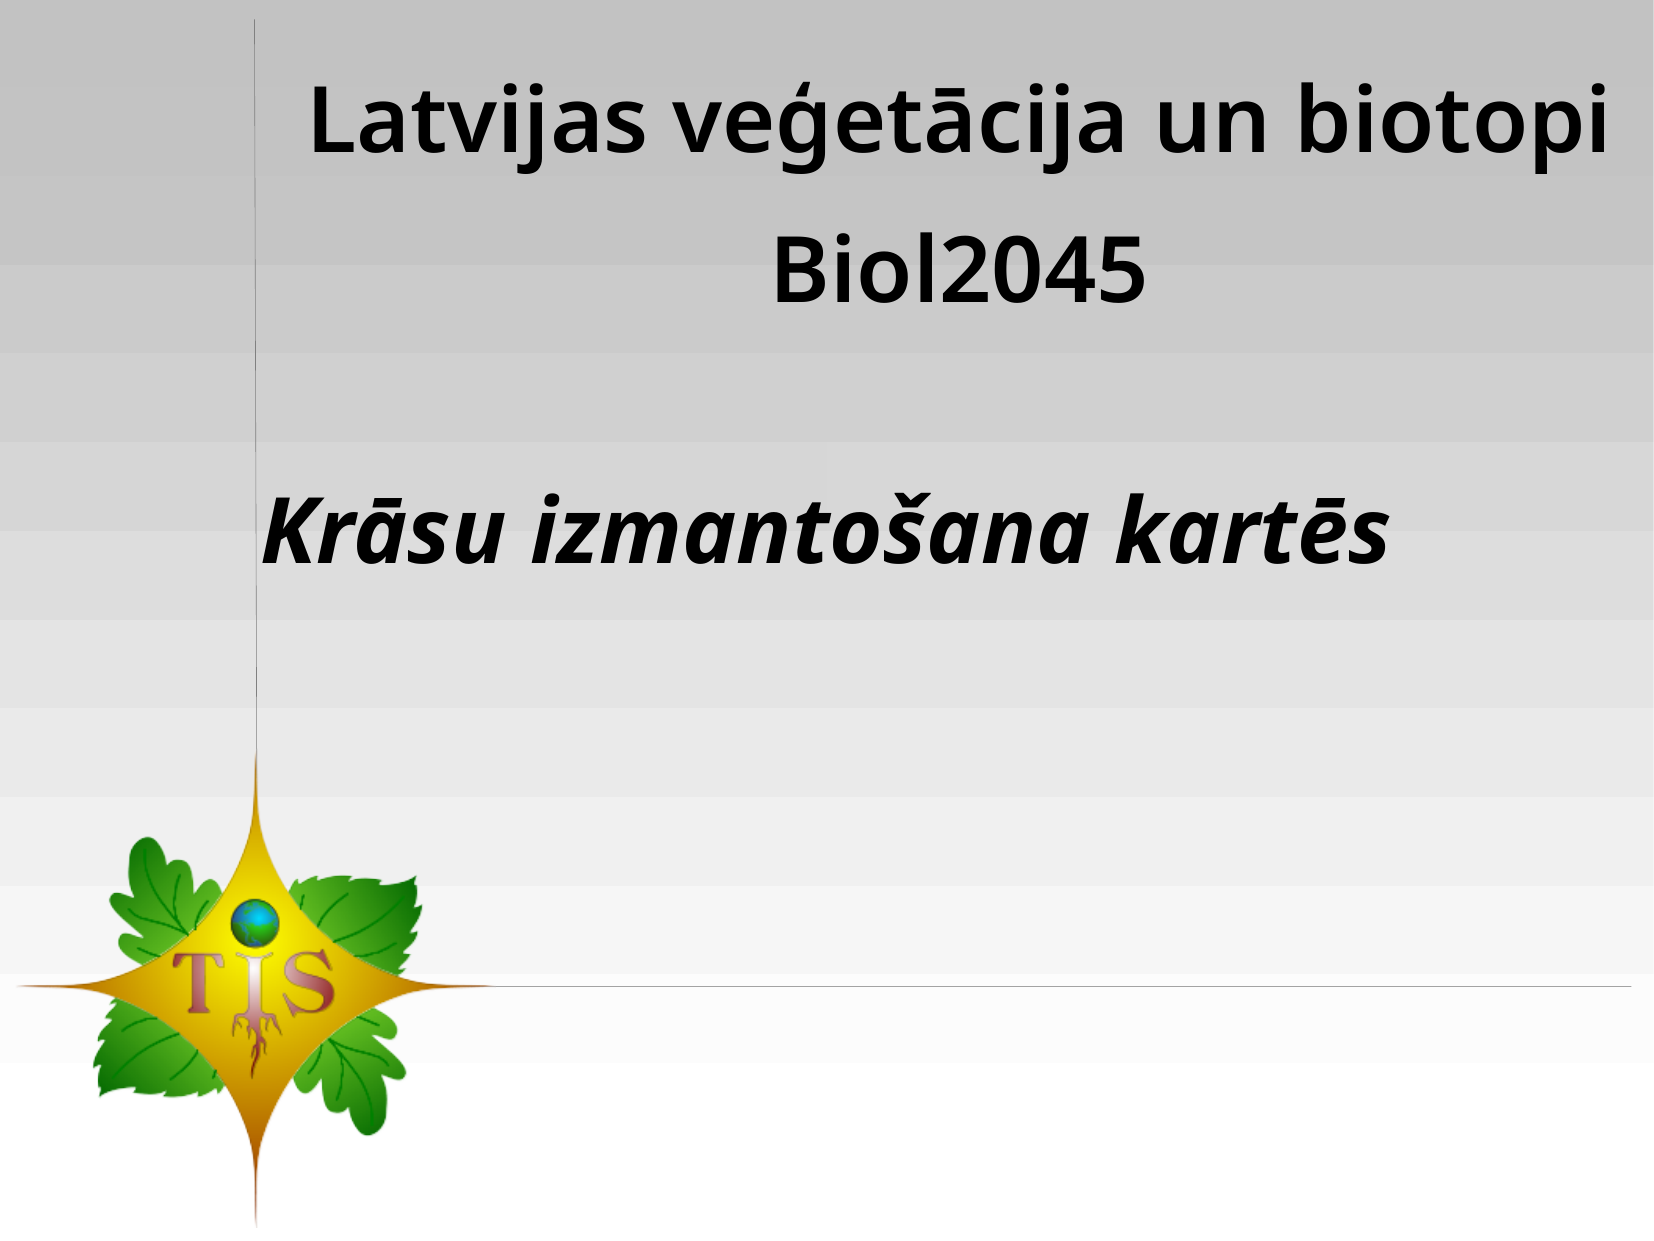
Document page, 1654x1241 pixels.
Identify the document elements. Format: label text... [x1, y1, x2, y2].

picture [0, 0, 1654, 1241]
title Krāsu izmantošana kartēs [108, 305, 1546, 726]
